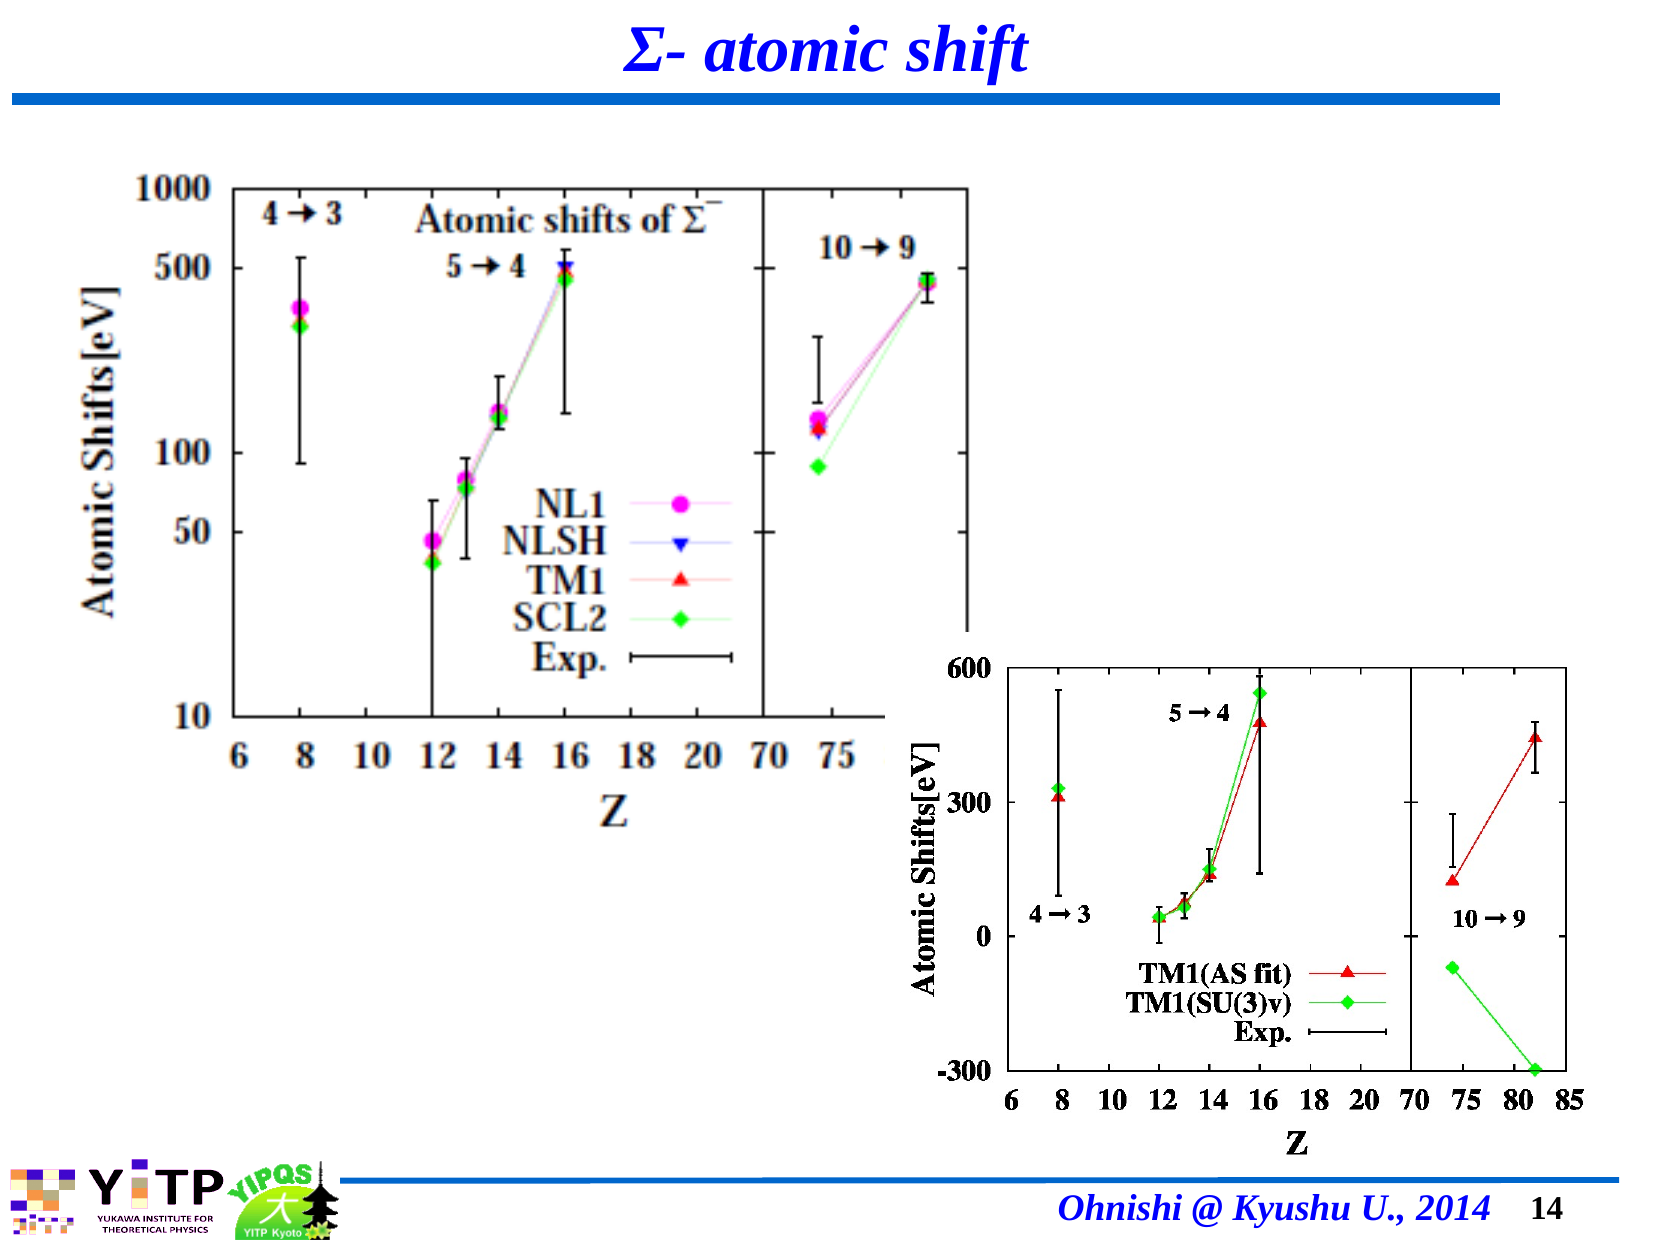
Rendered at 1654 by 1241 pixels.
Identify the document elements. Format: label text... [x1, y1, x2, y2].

picture [0, 1154, 340, 1241]
picture [66, 141, 1636, 1158]
title Σ- atomic shift [0, 0, 1654, 99]
